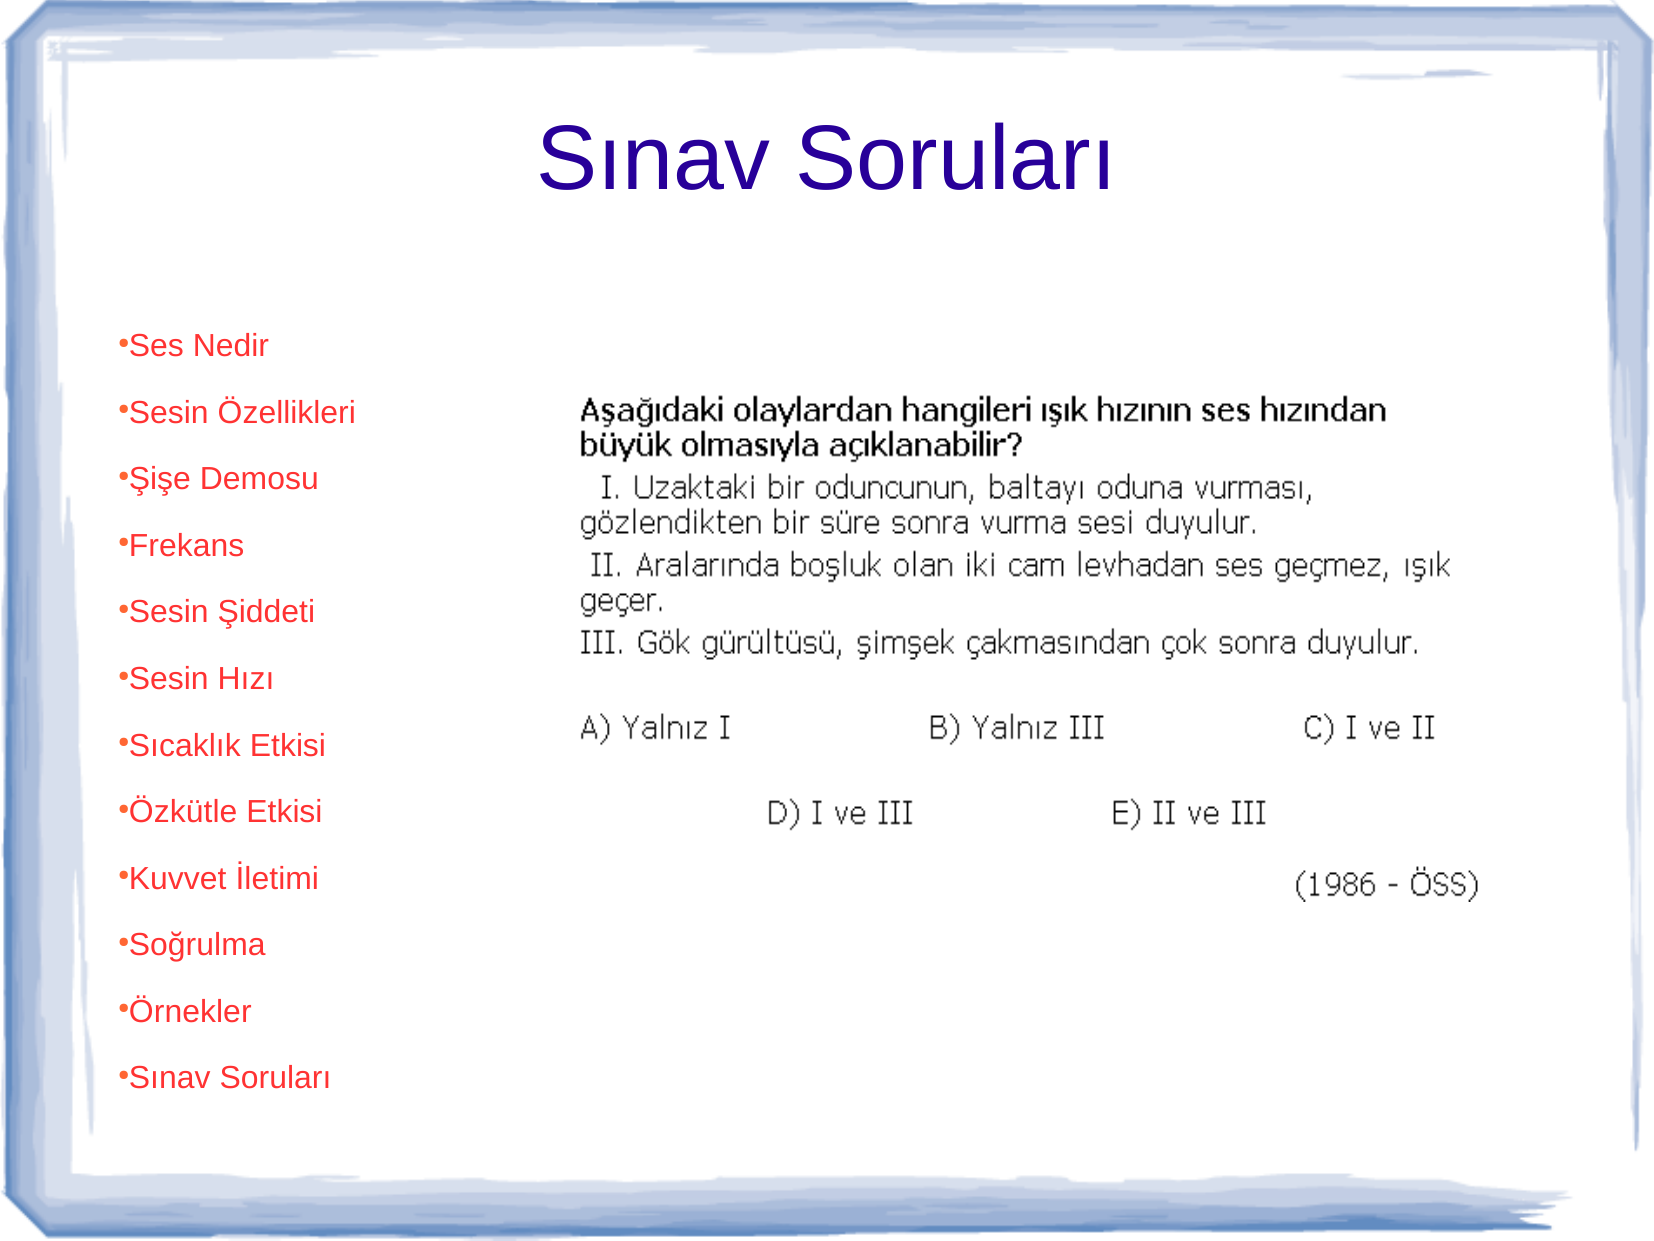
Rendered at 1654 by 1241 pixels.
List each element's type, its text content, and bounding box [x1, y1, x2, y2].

title Sınav Soruları [82, 49, 1571, 257]
picture [566, 377, 1490, 902]
list Ses Nedir Sesin Özellikleri Şişe Demosu Frekans Sesin Şiddeti Sesin Hızı Sıcaklık Etkisi Özkütle Etkisi Kuvvet İletimi Soğrulma Örnekler Sınav Soruları [118, 324, 438, 1097]
